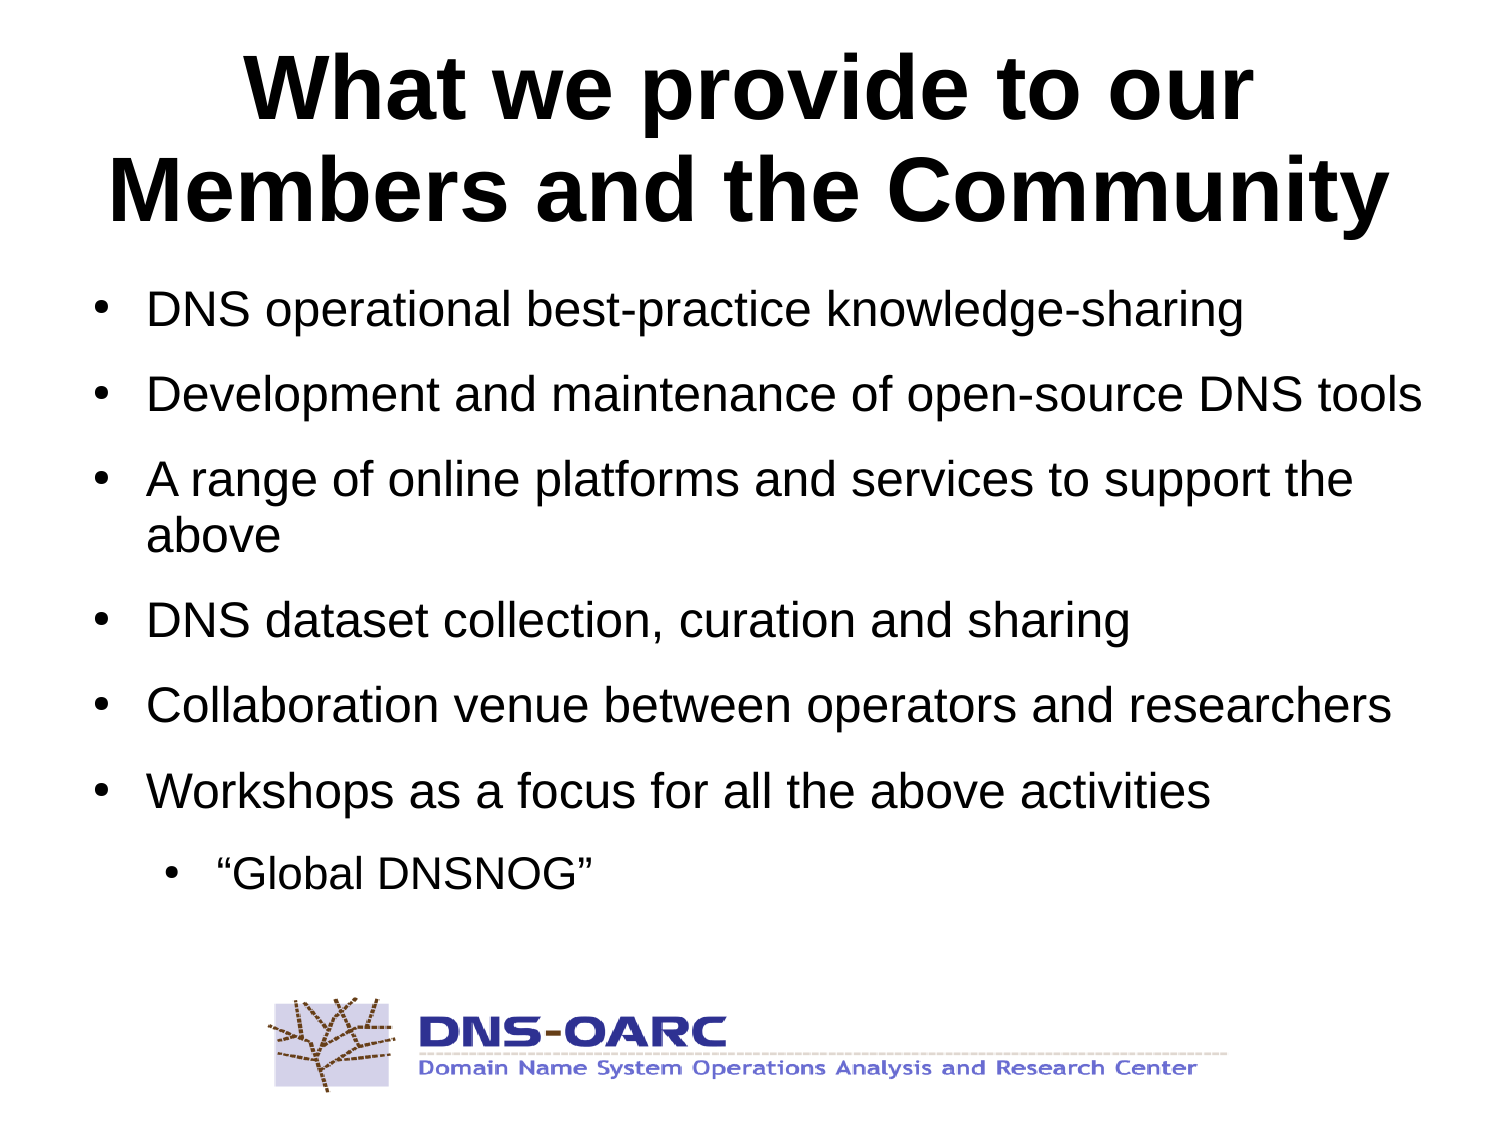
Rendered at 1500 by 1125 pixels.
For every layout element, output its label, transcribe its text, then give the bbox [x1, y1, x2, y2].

picture [214, 991, 1259, 1099]
list DNS operational best-practice knowledge-sharing Development and maintenance of open-source DNS tools A range of online platforms and services to support the above DNS dataset collection, curation and sharing Collaboration venue between operators and researchers Workshops as a focus for all the above activities “Global DNSNOG” [75, 280, 1425, 934]
title What we provide to our Members and the Community [75, 36, 1425, 242]
